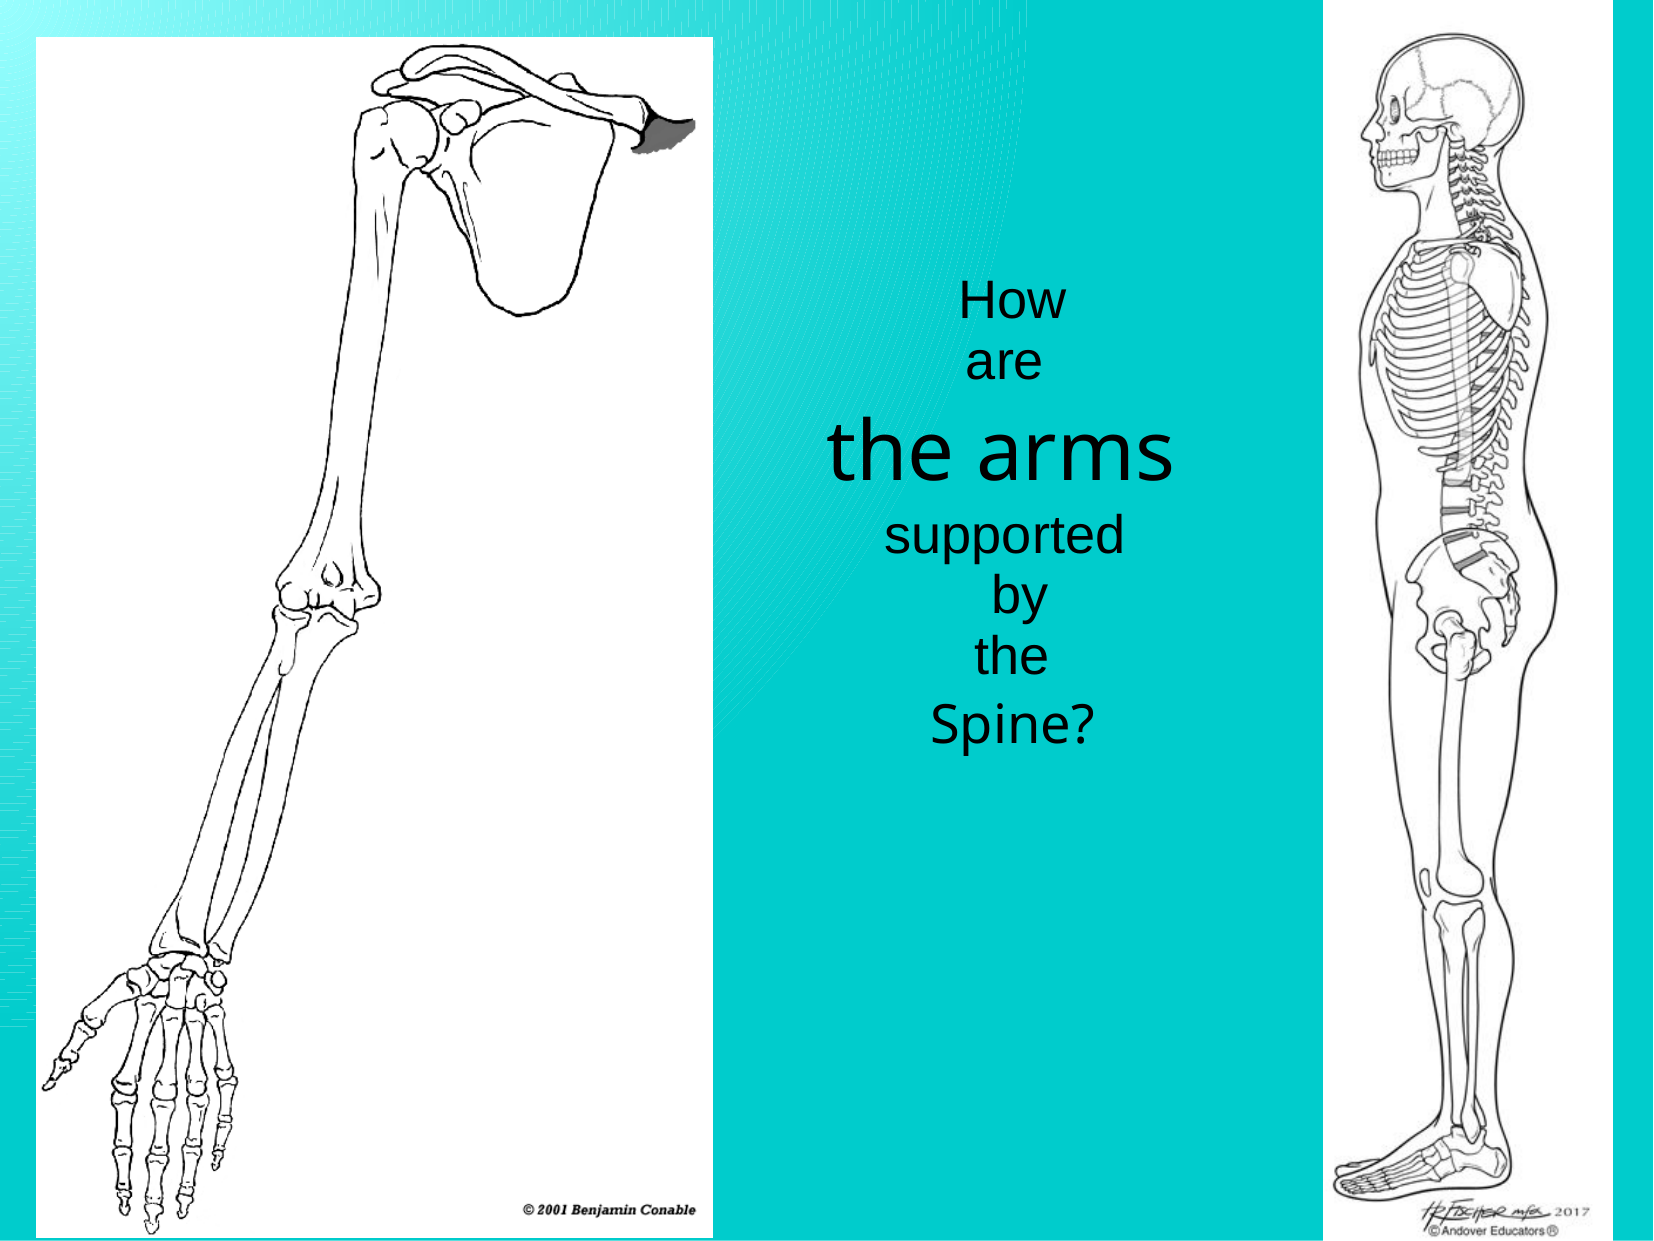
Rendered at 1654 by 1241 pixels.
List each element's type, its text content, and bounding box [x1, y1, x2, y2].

picture [36, 37, 713, 1238]
text_box How are the arms supported by the Spine? [750, 262, 1276, 826]
picture [1323, 0, 1613, 1241]
